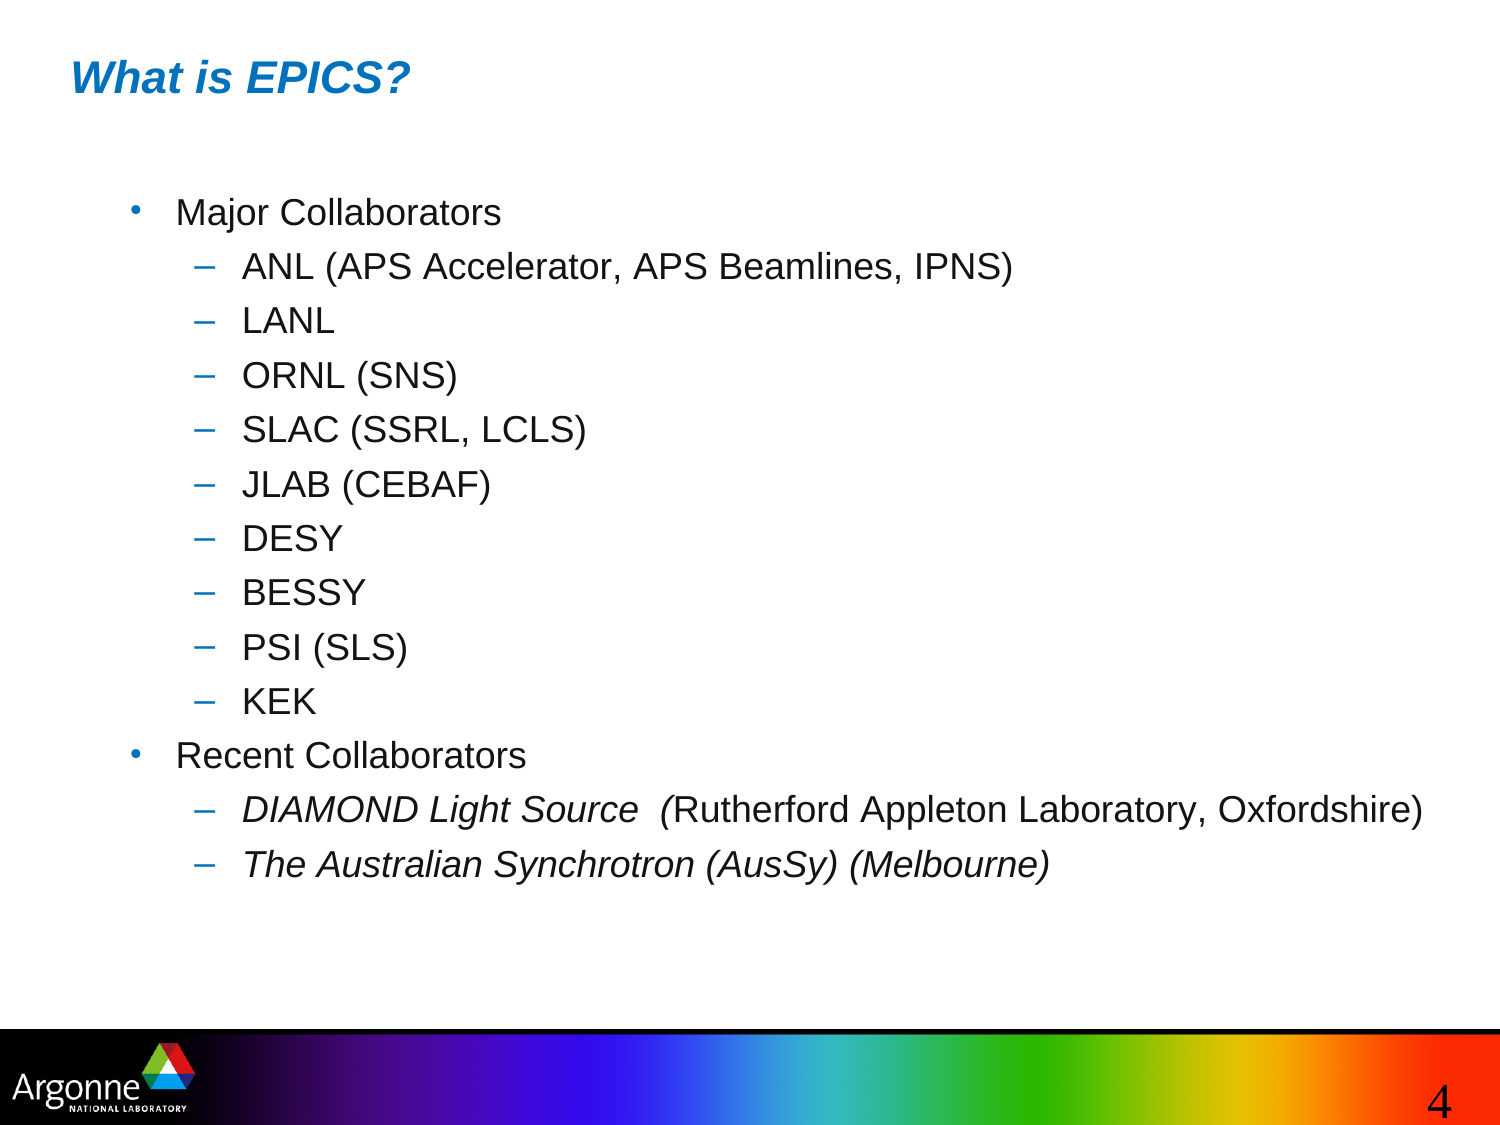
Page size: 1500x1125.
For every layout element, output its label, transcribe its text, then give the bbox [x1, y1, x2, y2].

list Major Collaborators ANL (APS Accelerator, APS Beamlines, IPNS) LANL ORNL (SNS) SLAC (SSRL, LCLS) JLAB (CEBAF) DESY BESSY PSI (SLS) KEK Recent Collaborators DIAMOND Light Source (Rutherford Appleton Laboratory, Oxfordshire) The Australian Synchrotron (AusSy) (Melbourne) [114, 180, 1459, 893]
picture [0, 1029, 1500, 1125]
title What is EPICS? [55, 54, 1361, 112]
